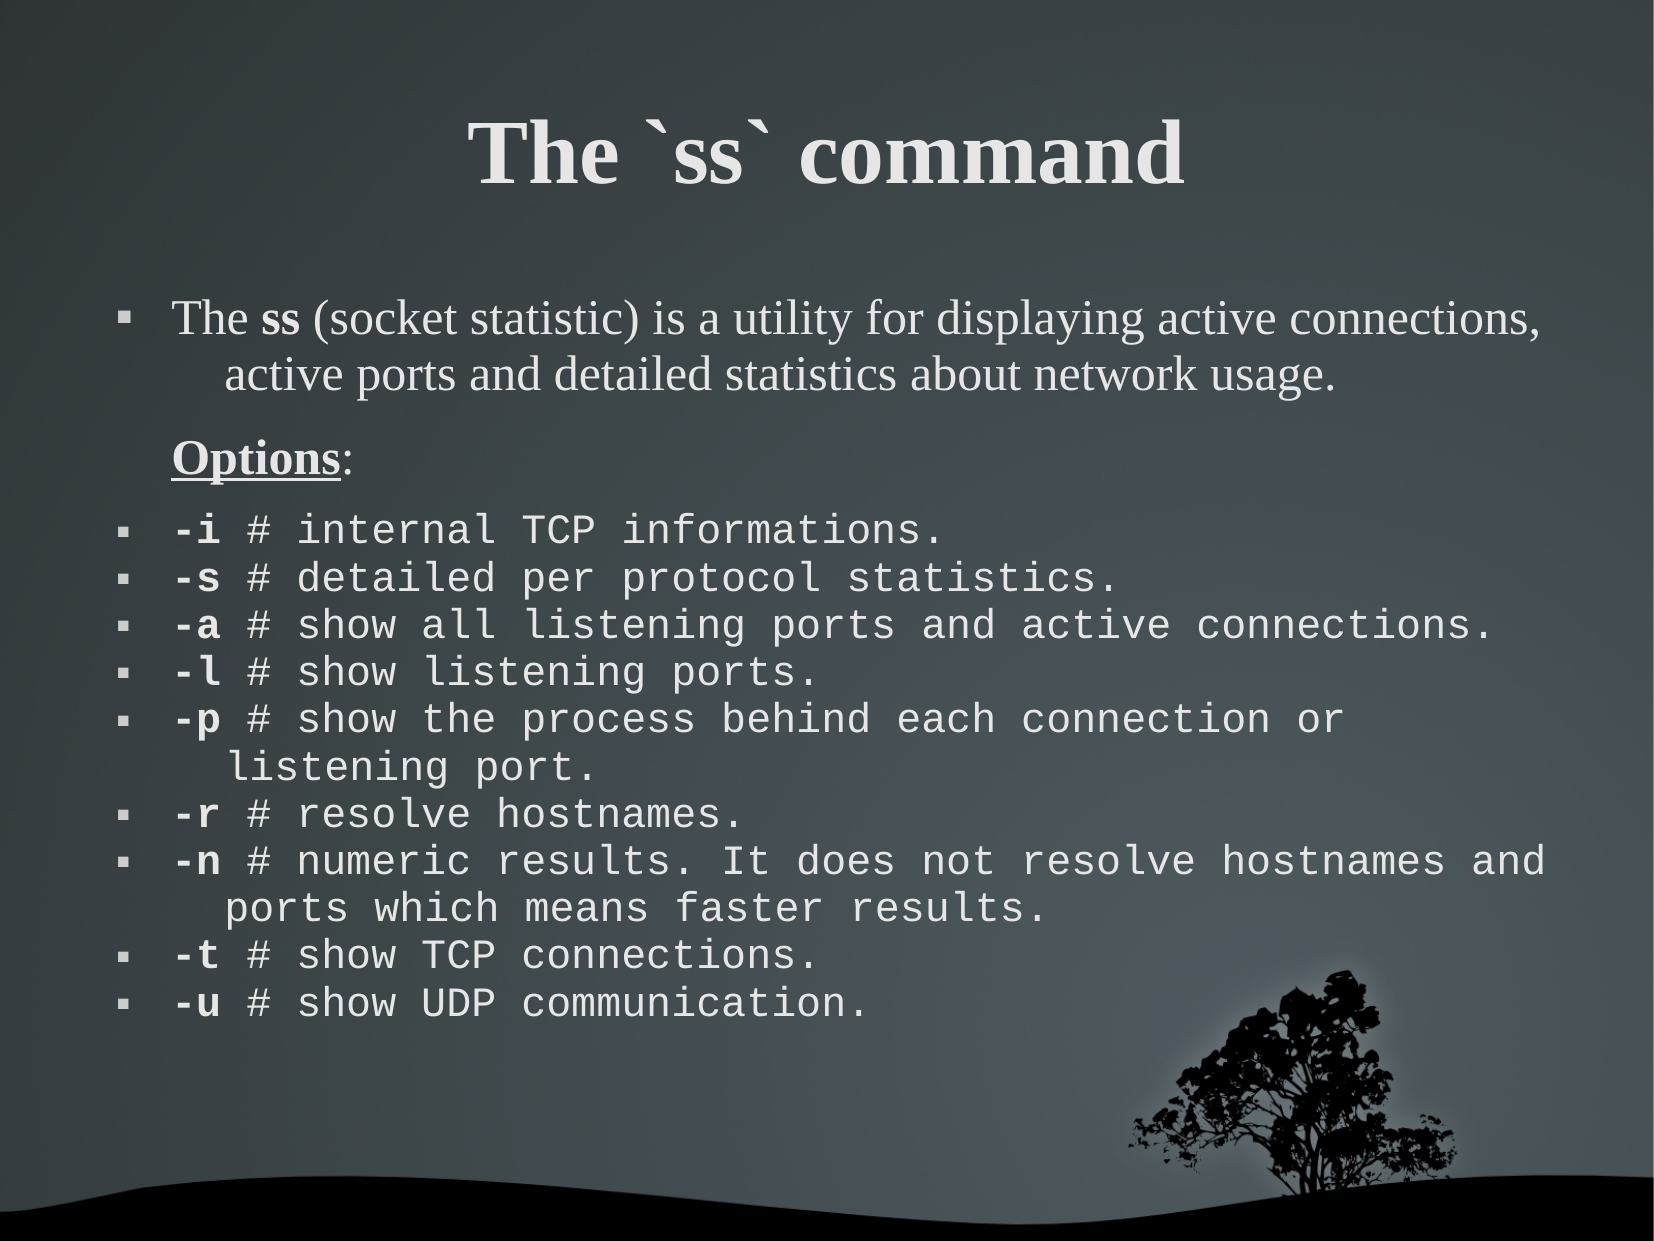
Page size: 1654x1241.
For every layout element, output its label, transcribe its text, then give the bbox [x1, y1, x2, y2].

picture [0, 0, 1654, 1241]
list The ss (socket statistic) is a utility for displaying active connections, active ports and detailed statistics about network usage. Options: -i # internal TCP informations. -s # detailed per protocol statistics. -a # show all listening ports and active connections. -l # show listening ports. -p # show the process behind each connection or listening port. -r # resolve hostnames. -n # numeric results. It does not resolve hostnames and ports which means faster results. -t # show TCP connections. -u # show UDP communication. [82, 290, 1571, 1131]
title The `ss` command [82, 49, 1571, 257]
